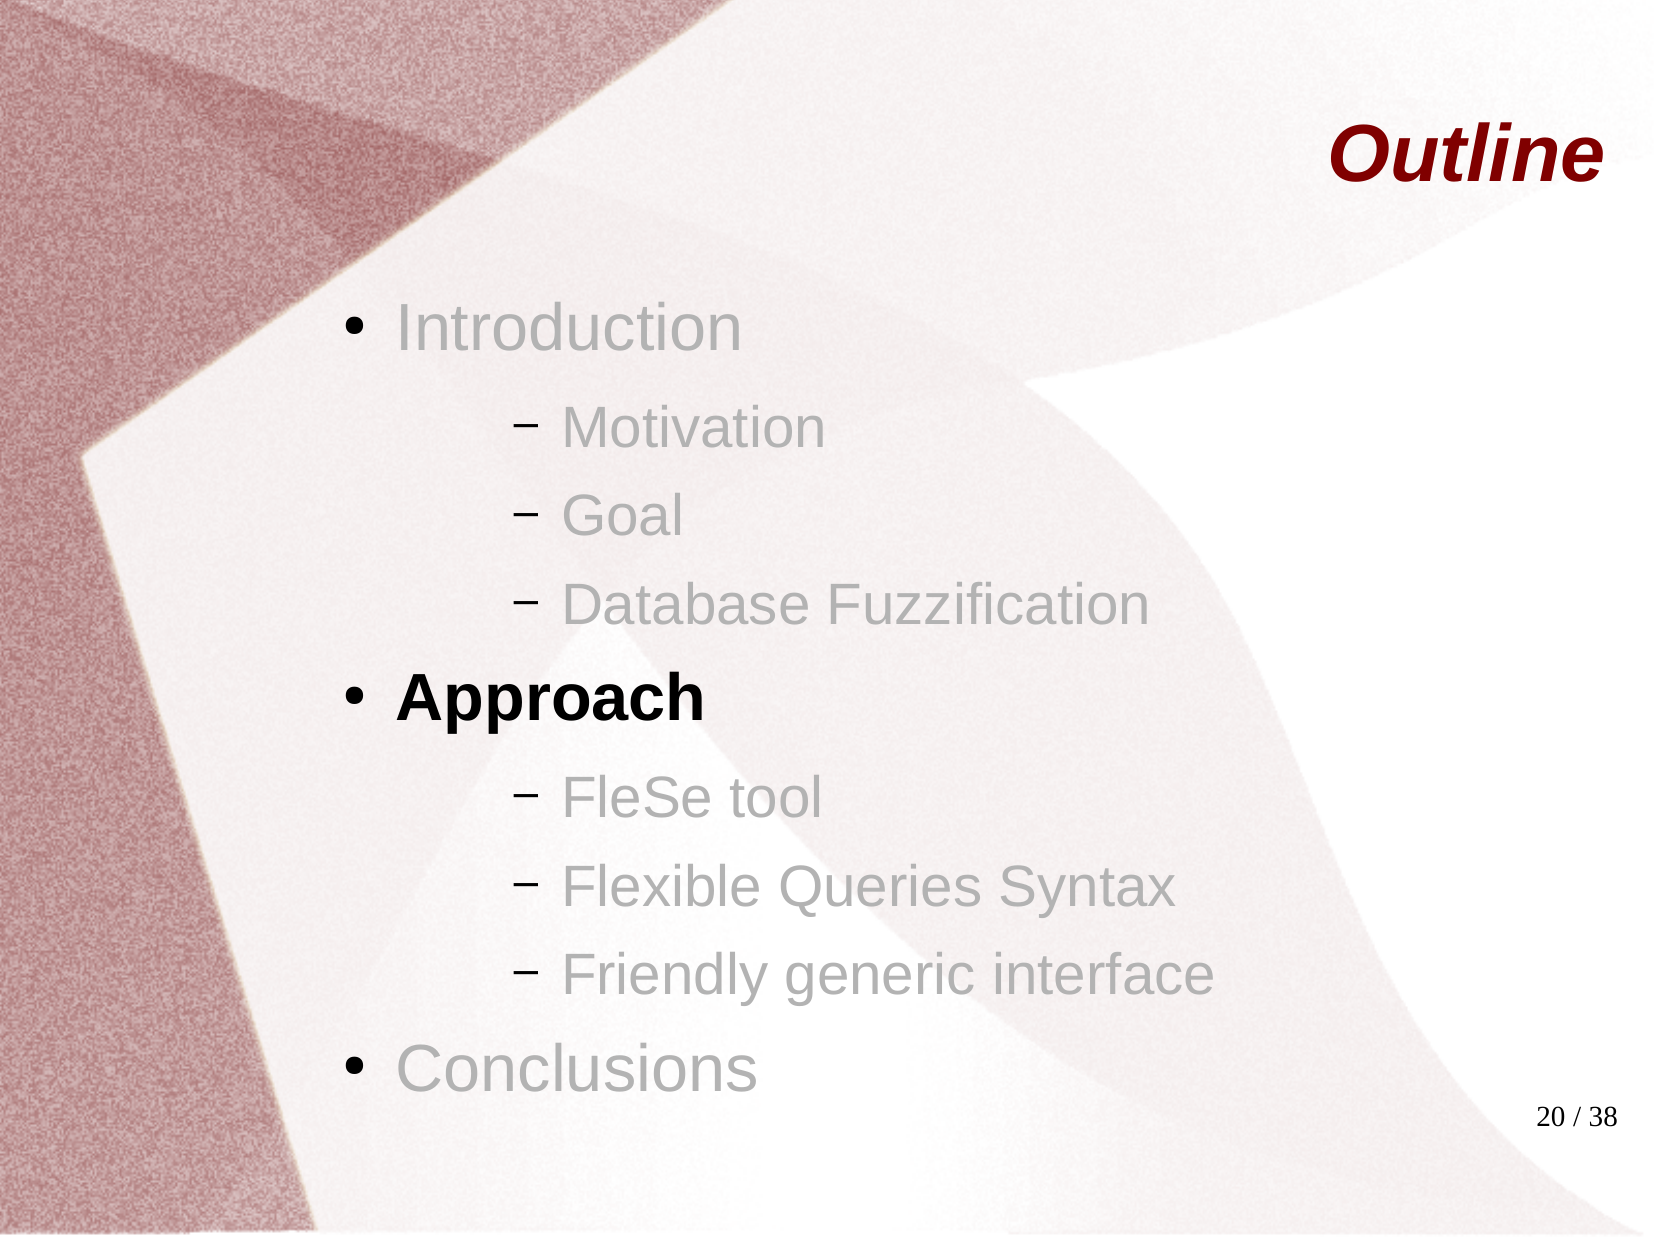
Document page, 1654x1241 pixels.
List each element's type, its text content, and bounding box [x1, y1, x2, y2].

title Outline [596, 49, 1607, 257]
list Introduction Motivation Goal Database Fuzzification Approach FleSe tool Flexible Queries Syntax Friendly generic interface Conclusions [324, 290, 1601, 1106]
picture [0, 0, 1654, 1241]
